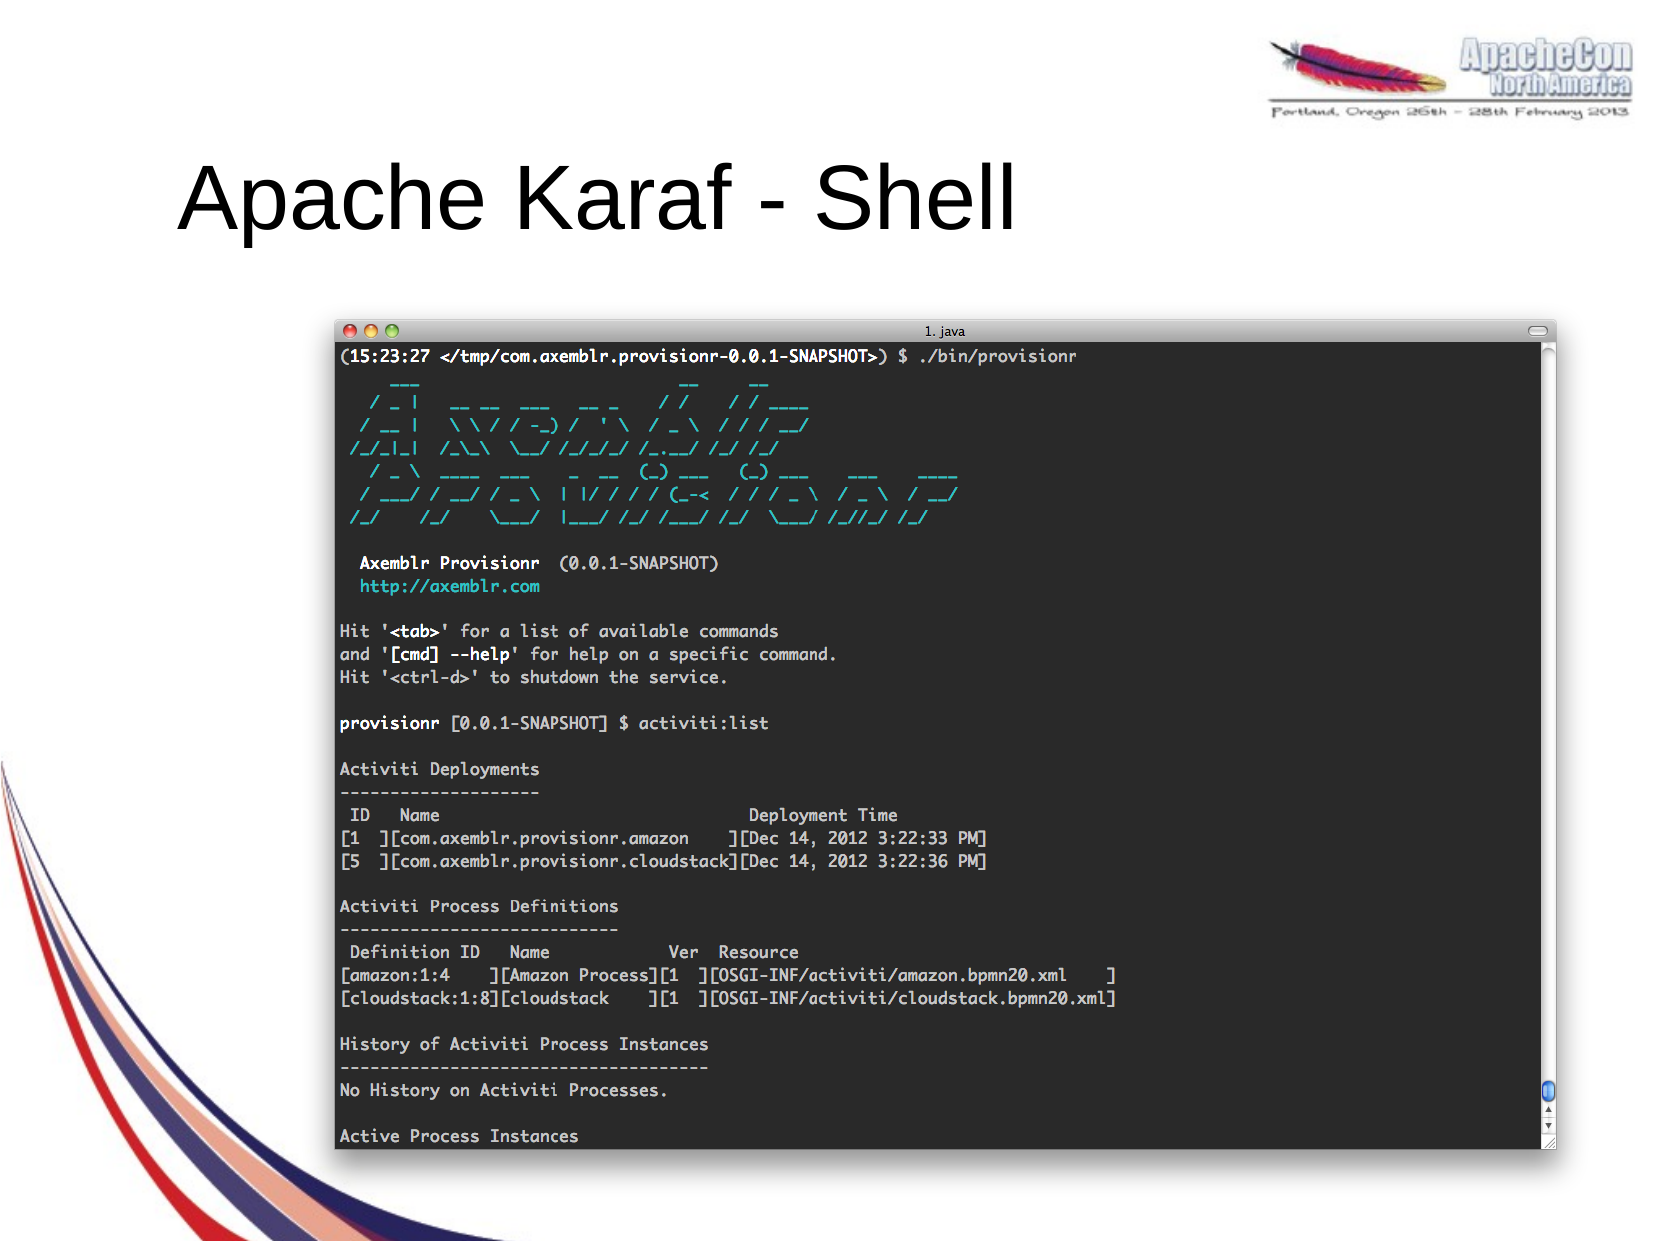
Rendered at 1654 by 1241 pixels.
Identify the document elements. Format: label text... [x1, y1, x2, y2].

picture [0, 0, 1654, 1241]
title Apache Karaf - Shell [177, 141, 1536, 254]
